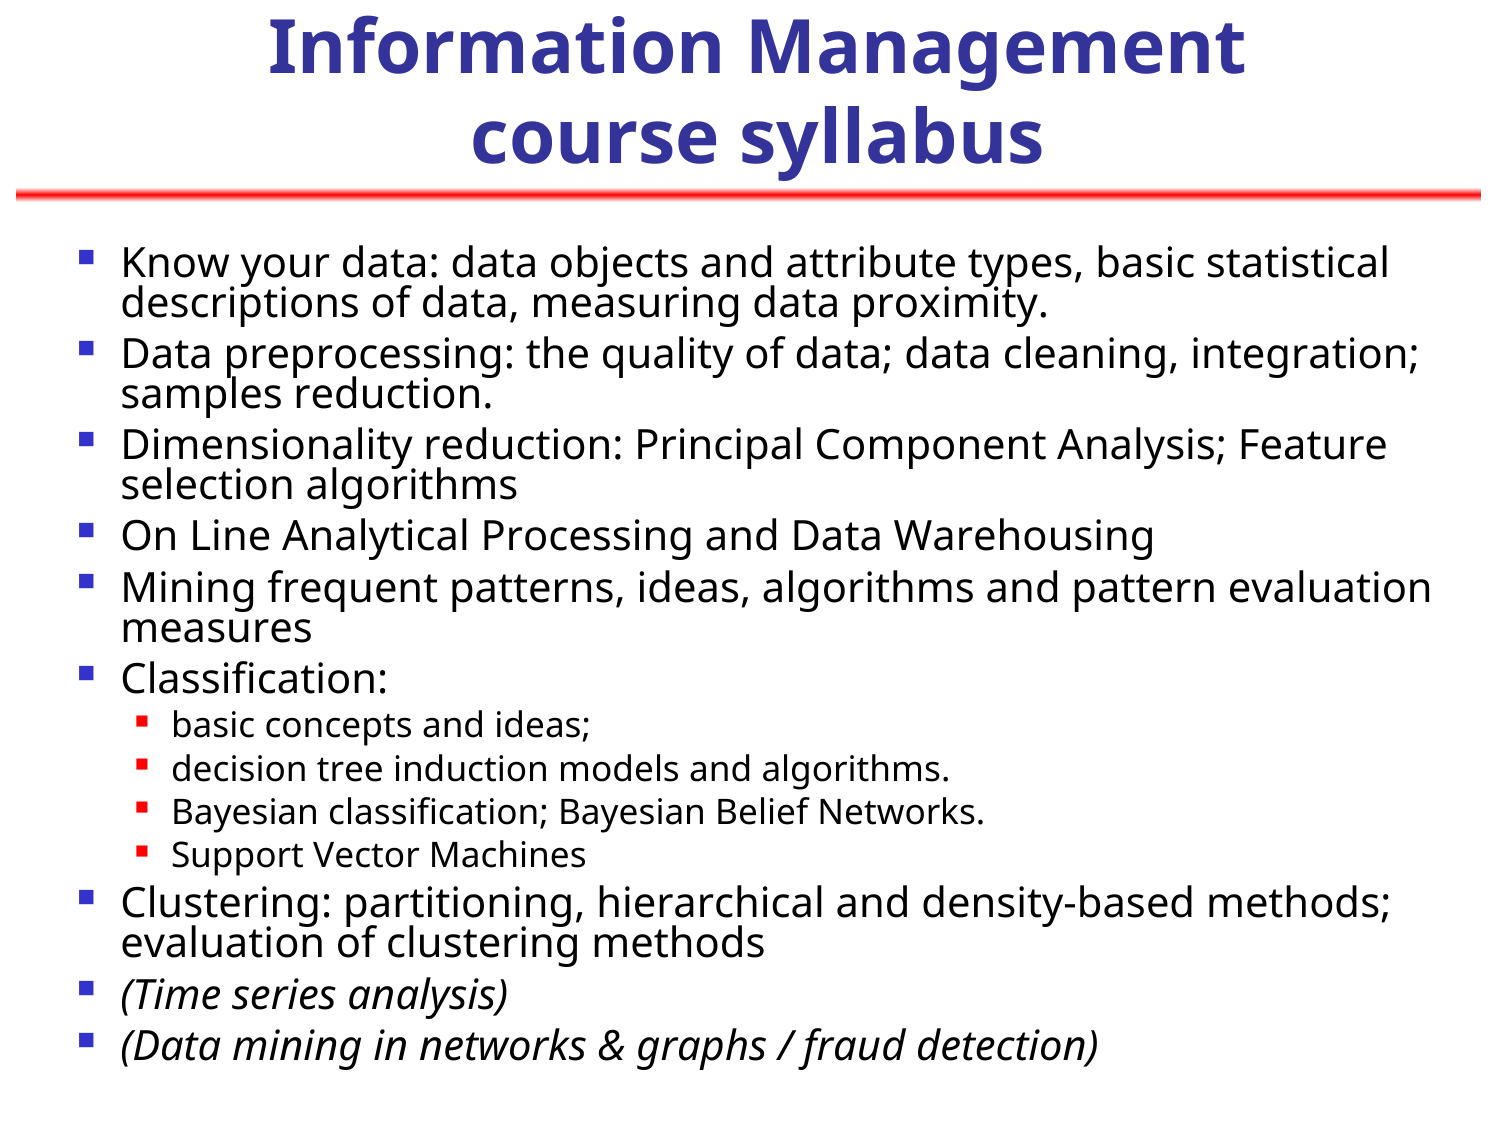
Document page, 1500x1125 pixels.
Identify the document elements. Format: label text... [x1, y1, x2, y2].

list Know your data: data objects and attribute types, basic statistical descriptions of data, measuring data proximity. Data preprocessing: the quality of data; data cleaning, integration; samples reduction. Dimensionality reduction: Principal Component Analysis; Feature selection algorithms On Line Analytical Processing and Data Warehousing Mining frequent patterns, ideas, algorithms and pattern evaluation measures Classification: basic concepts and ideas; decision tree induction models and algorithms. Bayesian classification; Bayesian Belief Networks. Support Vector Machines Clustering: partitioning, hierarchical and density-based methods; evaluation of clustering methods (Time series analysis) (Data mining in networks & graphs / fraud detection) [62, 237, 1450, 1081]
title Information Management course syllabus [124, 0, 1391, 187]
